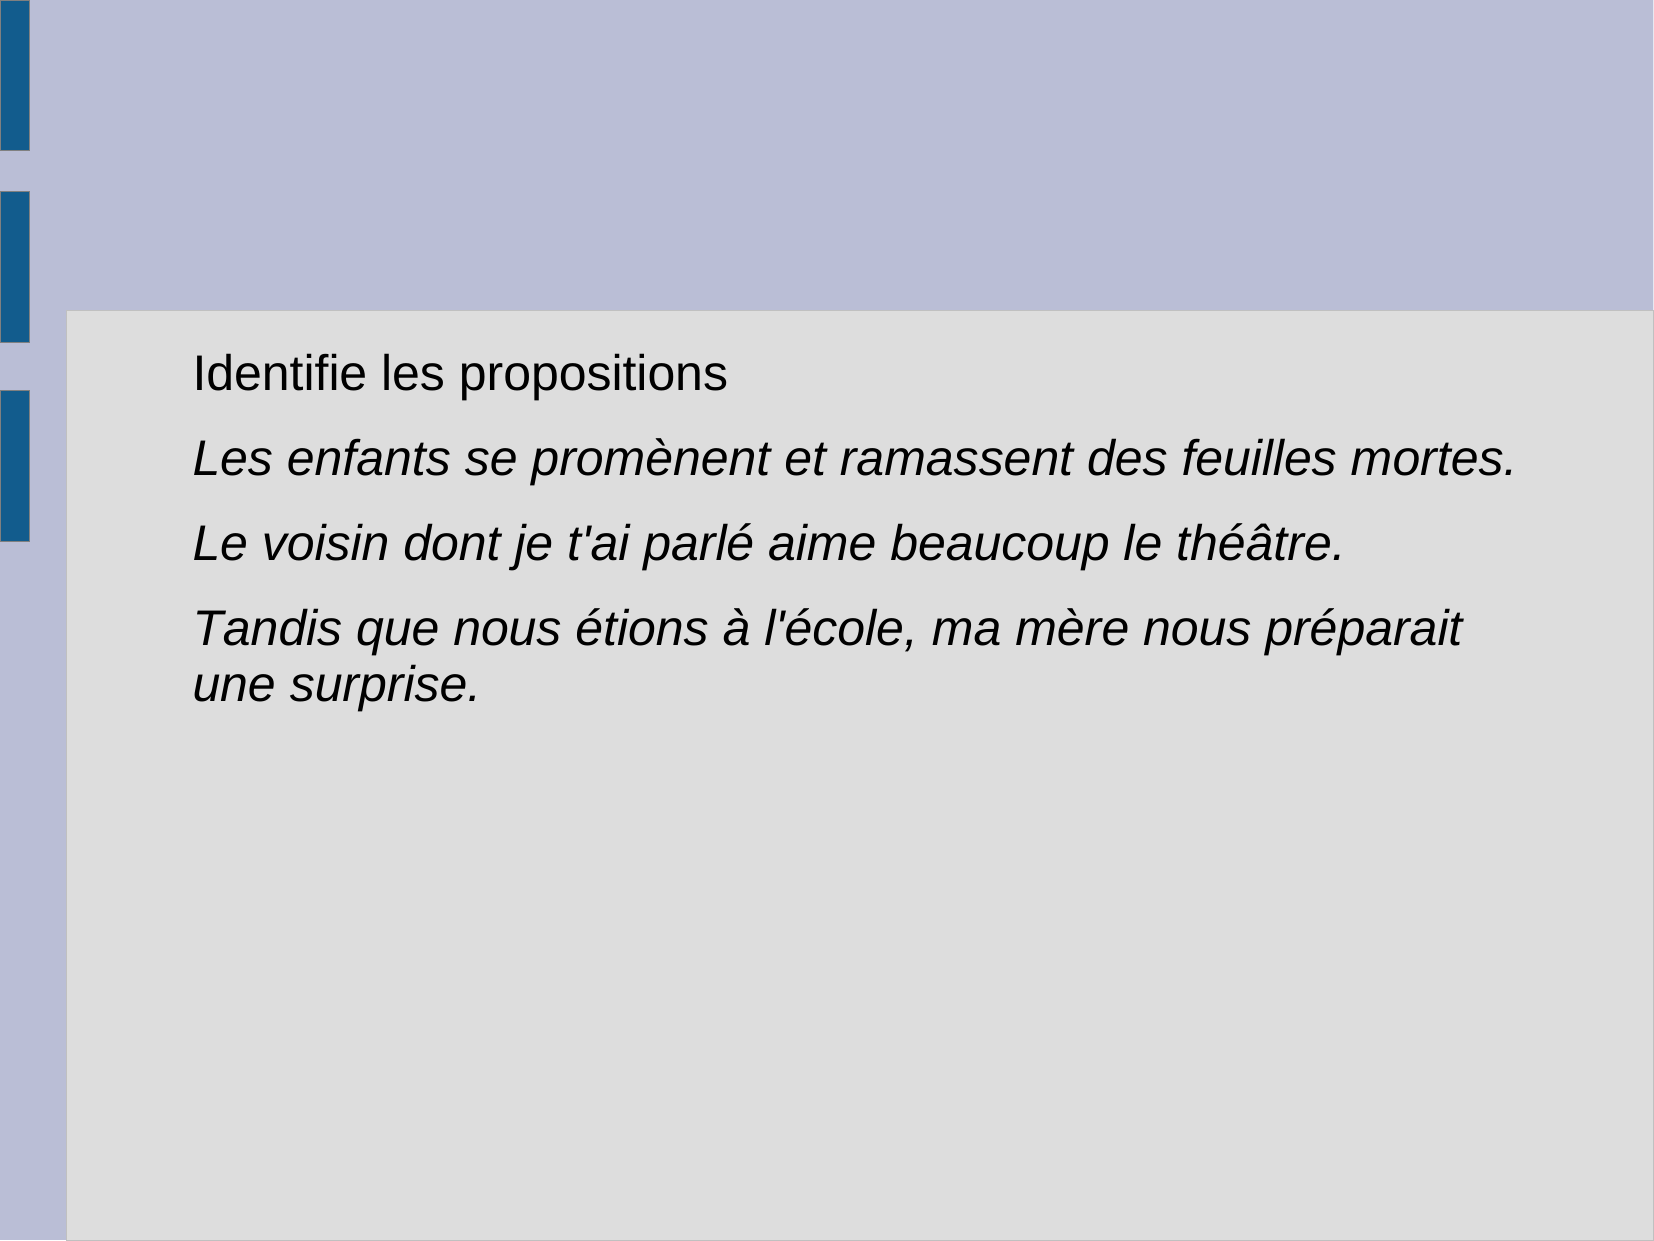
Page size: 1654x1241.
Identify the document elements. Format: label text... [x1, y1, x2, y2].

list Identifie les propositions Les enfants se promènent et ramassent des feuilles mortes. Le voisin dont je t'ai parlé aime beaucoup le théâtre. Tandis que nous étions à l'école, ma mère nous préparait une surprise. [121, 344, 1534, 1127]
